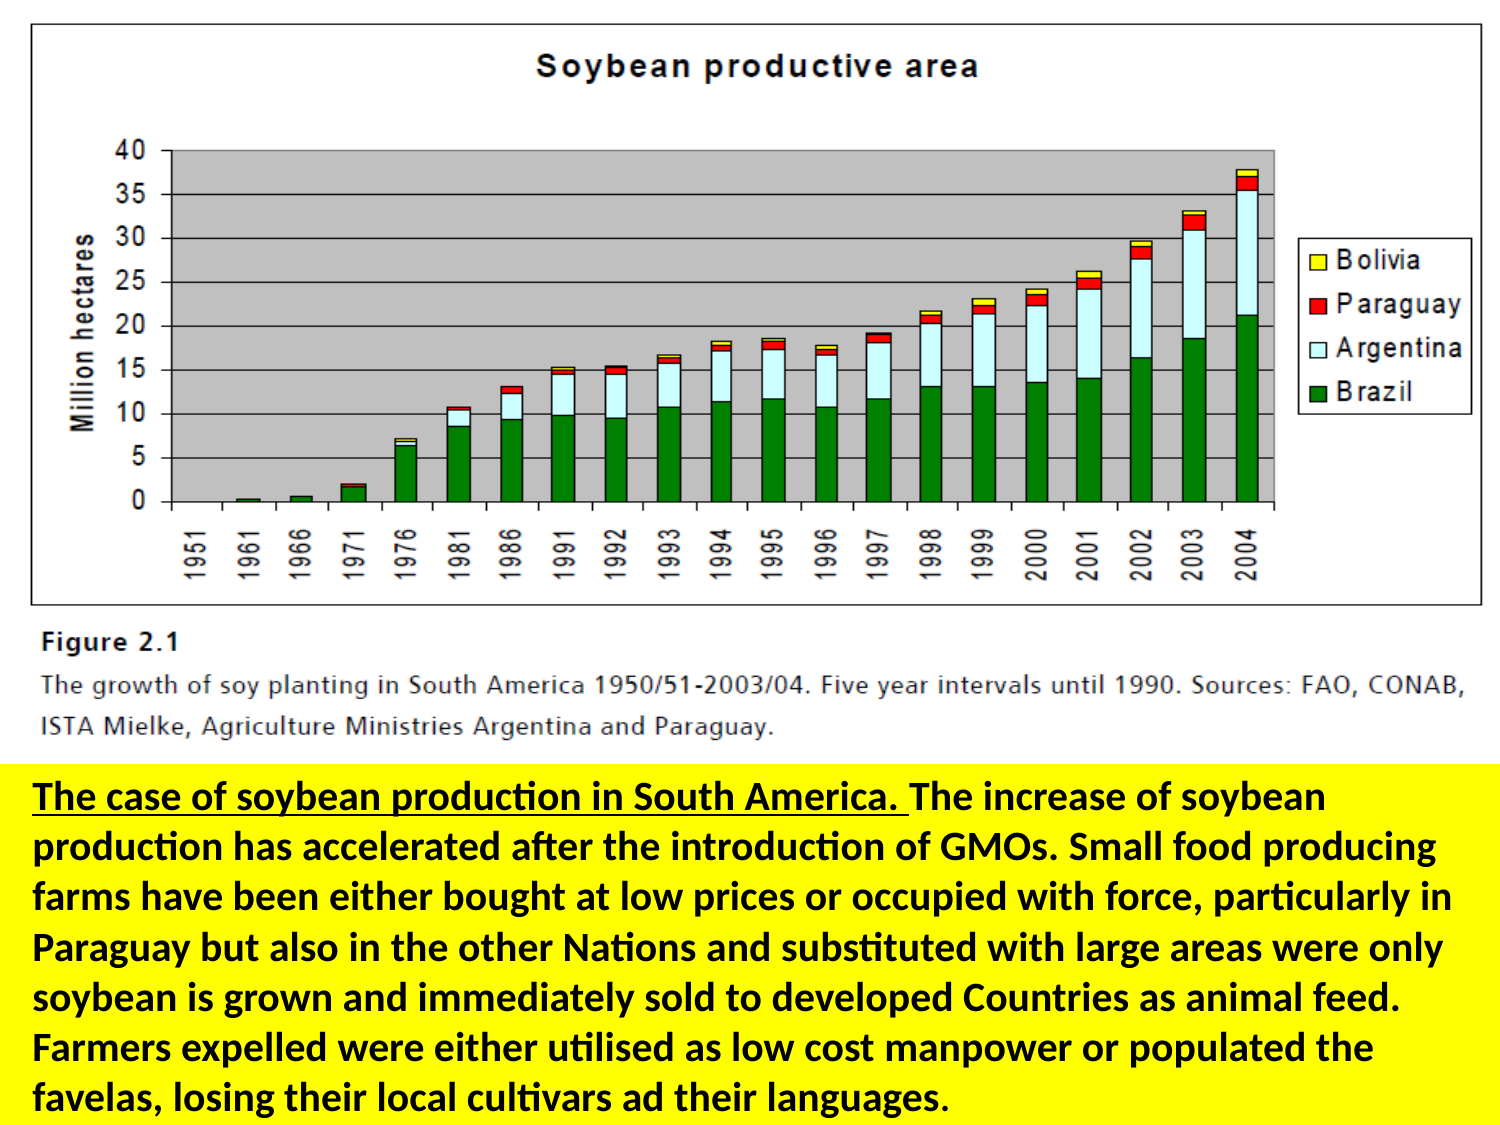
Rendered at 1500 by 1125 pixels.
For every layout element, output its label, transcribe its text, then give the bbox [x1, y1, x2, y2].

text_box The case of soybean production in South America. The increase of soybean production has accelerated after the introduction of GMOs. Small food producing farms have been either bought at low prices or occupied with force, particularly in Paraguay but also in the other Nations and substituted with large areas were only soybean is grown and immediately sold to developed Countries as animal feed. Farmers expelled were either utilised as low cost manpower or populated the favelas, losing their local cultivars ad their languages. [17, 761, 1483, 1125]
picture [0, 0, 1500, 764]
